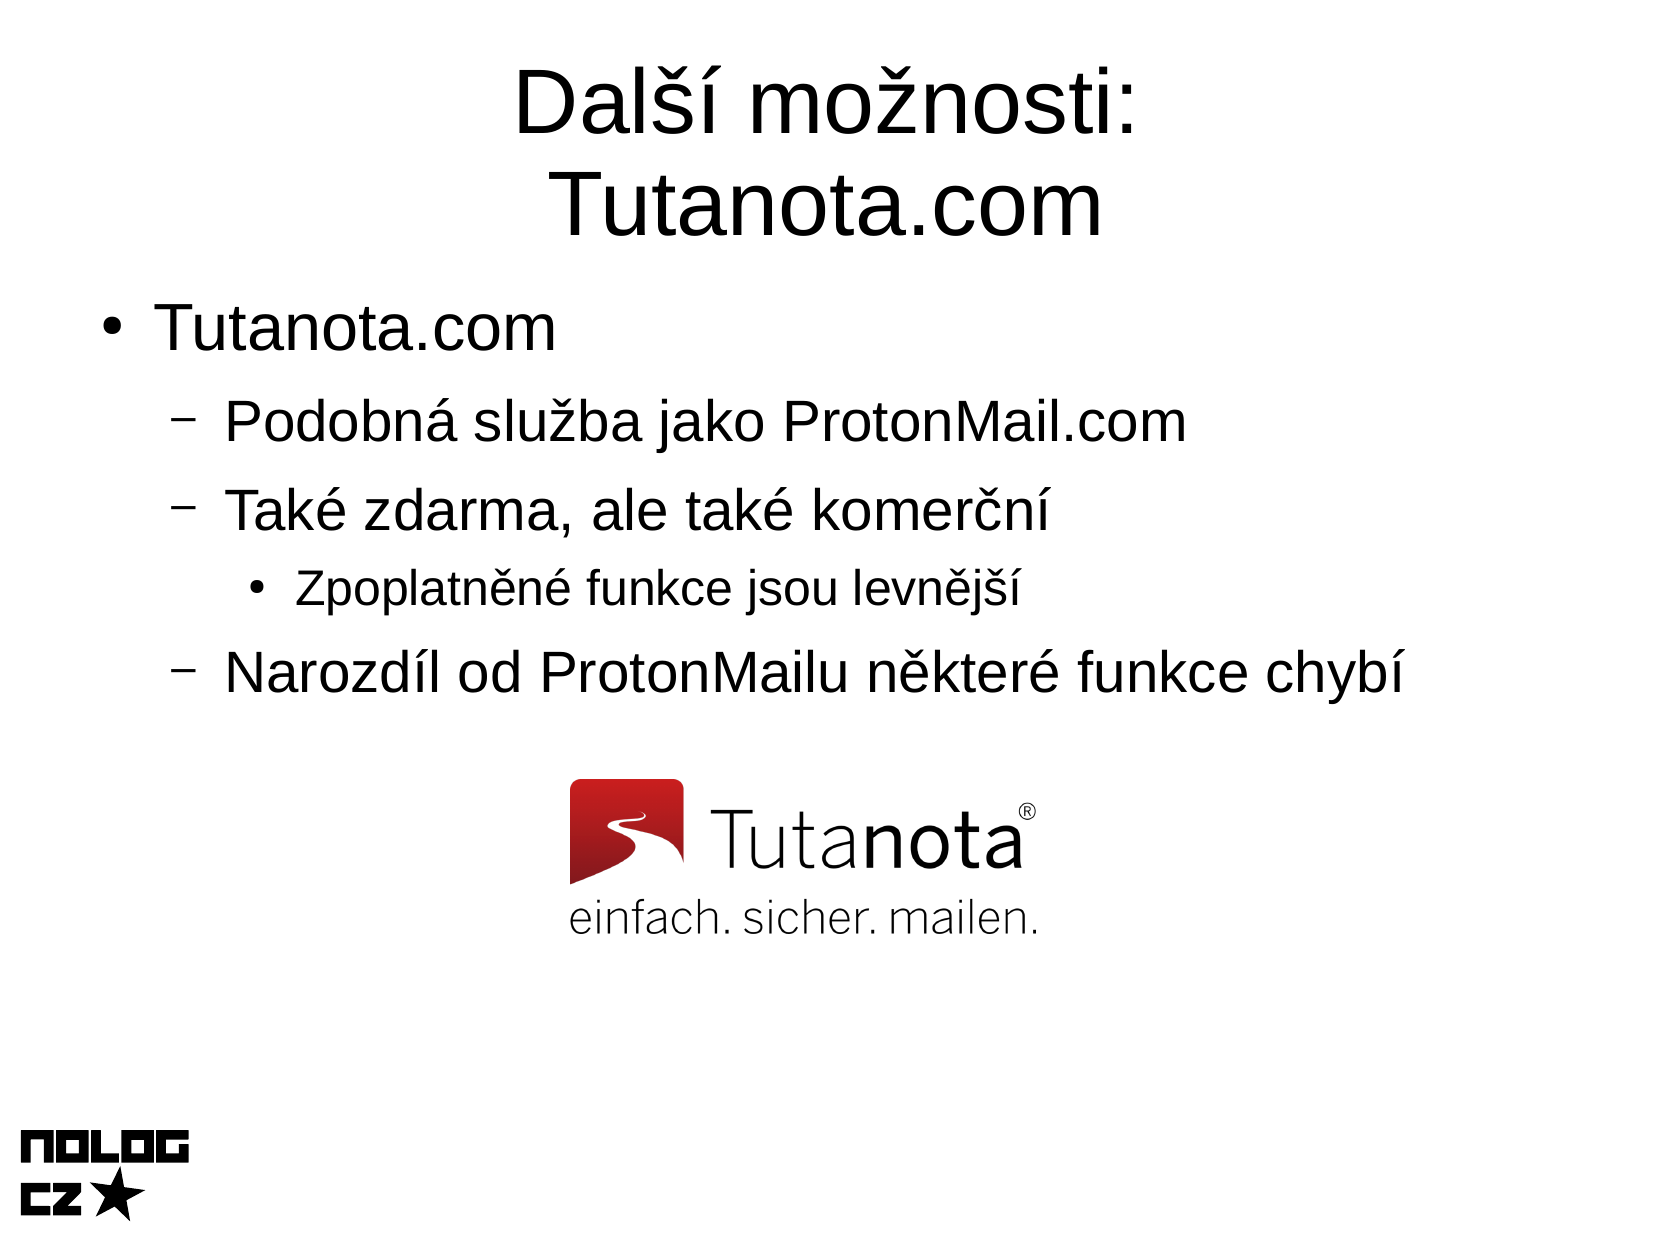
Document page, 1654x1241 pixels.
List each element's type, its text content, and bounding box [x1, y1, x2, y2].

list Tutanota.com Podobná služba jako ProtonMail.com Také zdarma, ale také komerční Zpoplatněné funkce jsou levnější Narozdíl od ProtonMailu některé funkce chybí [82, 290, 1571, 1010]
picture [570, 779, 1036, 934]
picture [14, 1125, 196, 1227]
title Další možnosti: Tutanota.com [82, 49, 1571, 257]
